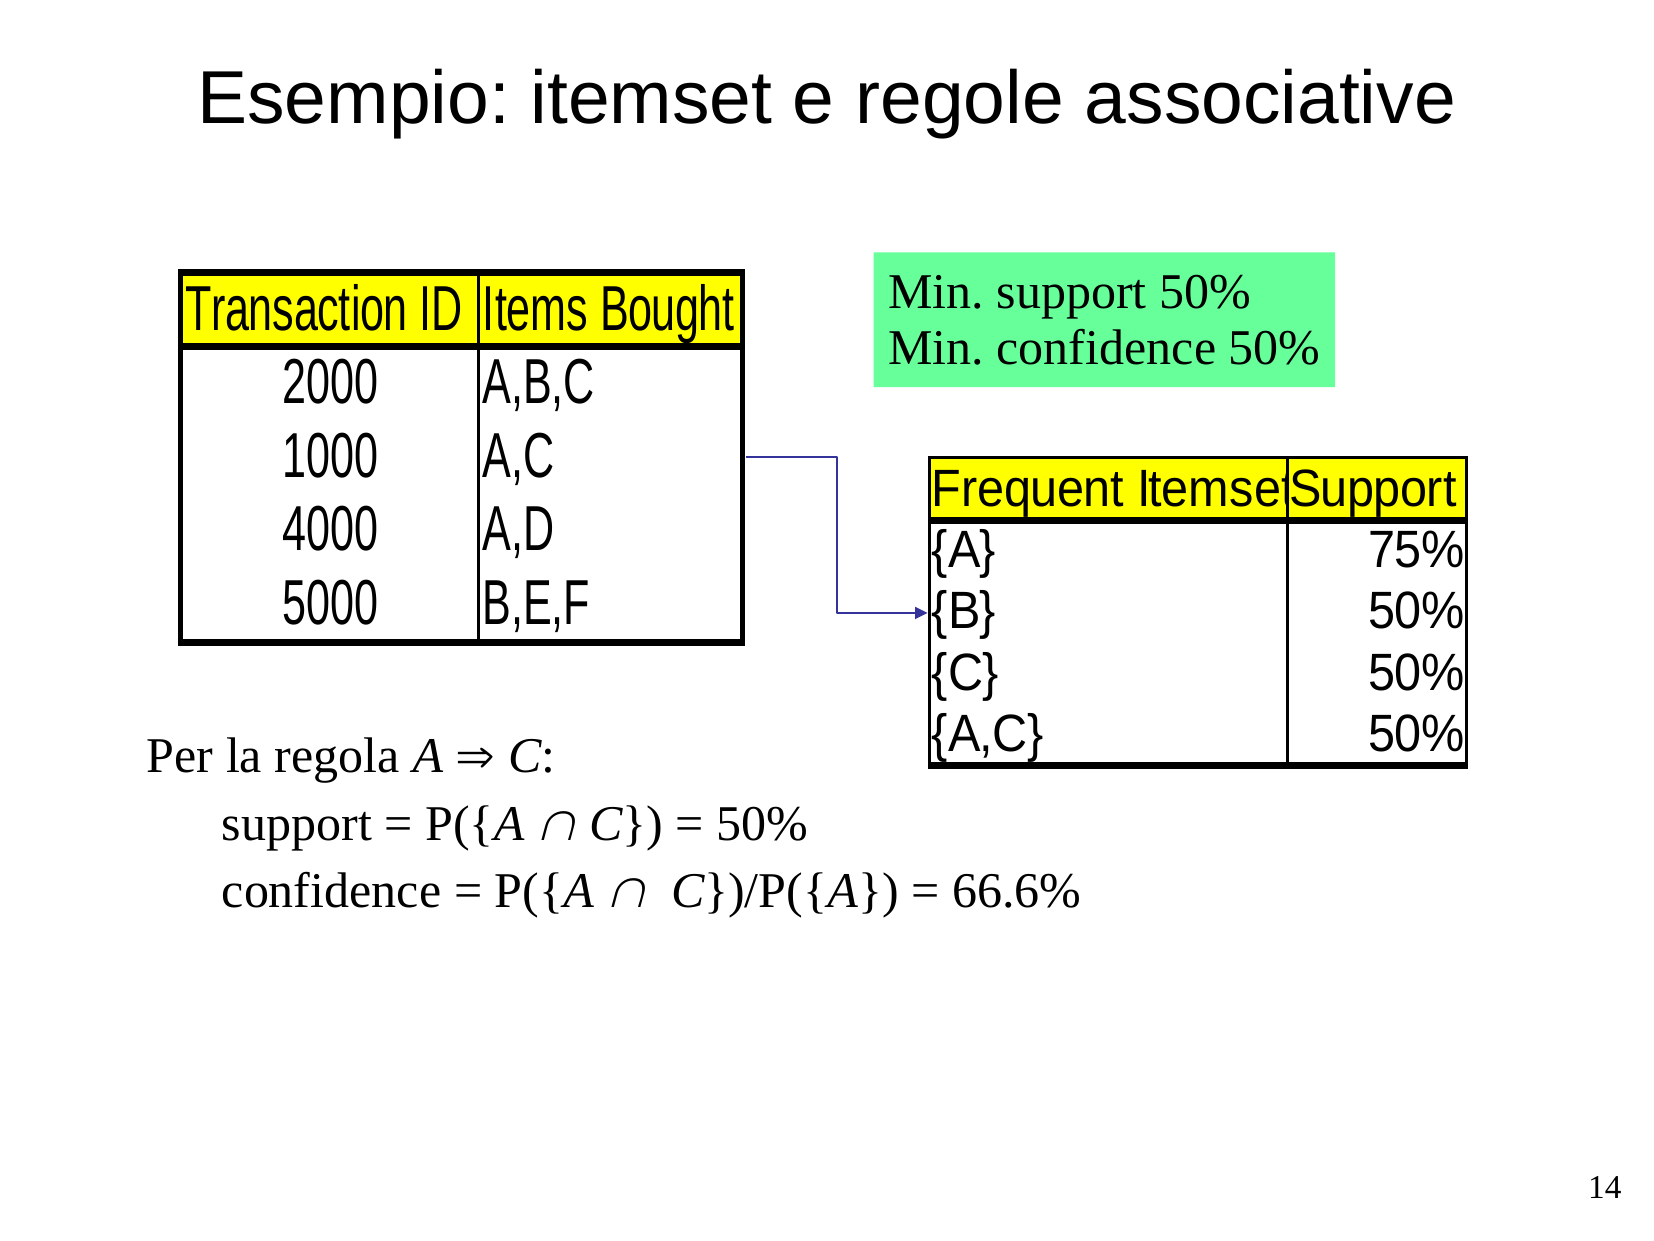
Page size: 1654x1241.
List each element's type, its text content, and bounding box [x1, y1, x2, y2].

title Esempio: itemset e regole associative [37, 30, 1617, 166]
chart [927, 455, 1469, 771]
list Per la regola A  C: support = P({A ∩ C}) = 50% confidence = P({A ∩ C})/P({A}) = 66.6% [132, 720, 1483, 1121]
chart [176, 266, 747, 648]
text_box Min. support 50% Min. confidence 50% [873, 252, 1336, 388]
